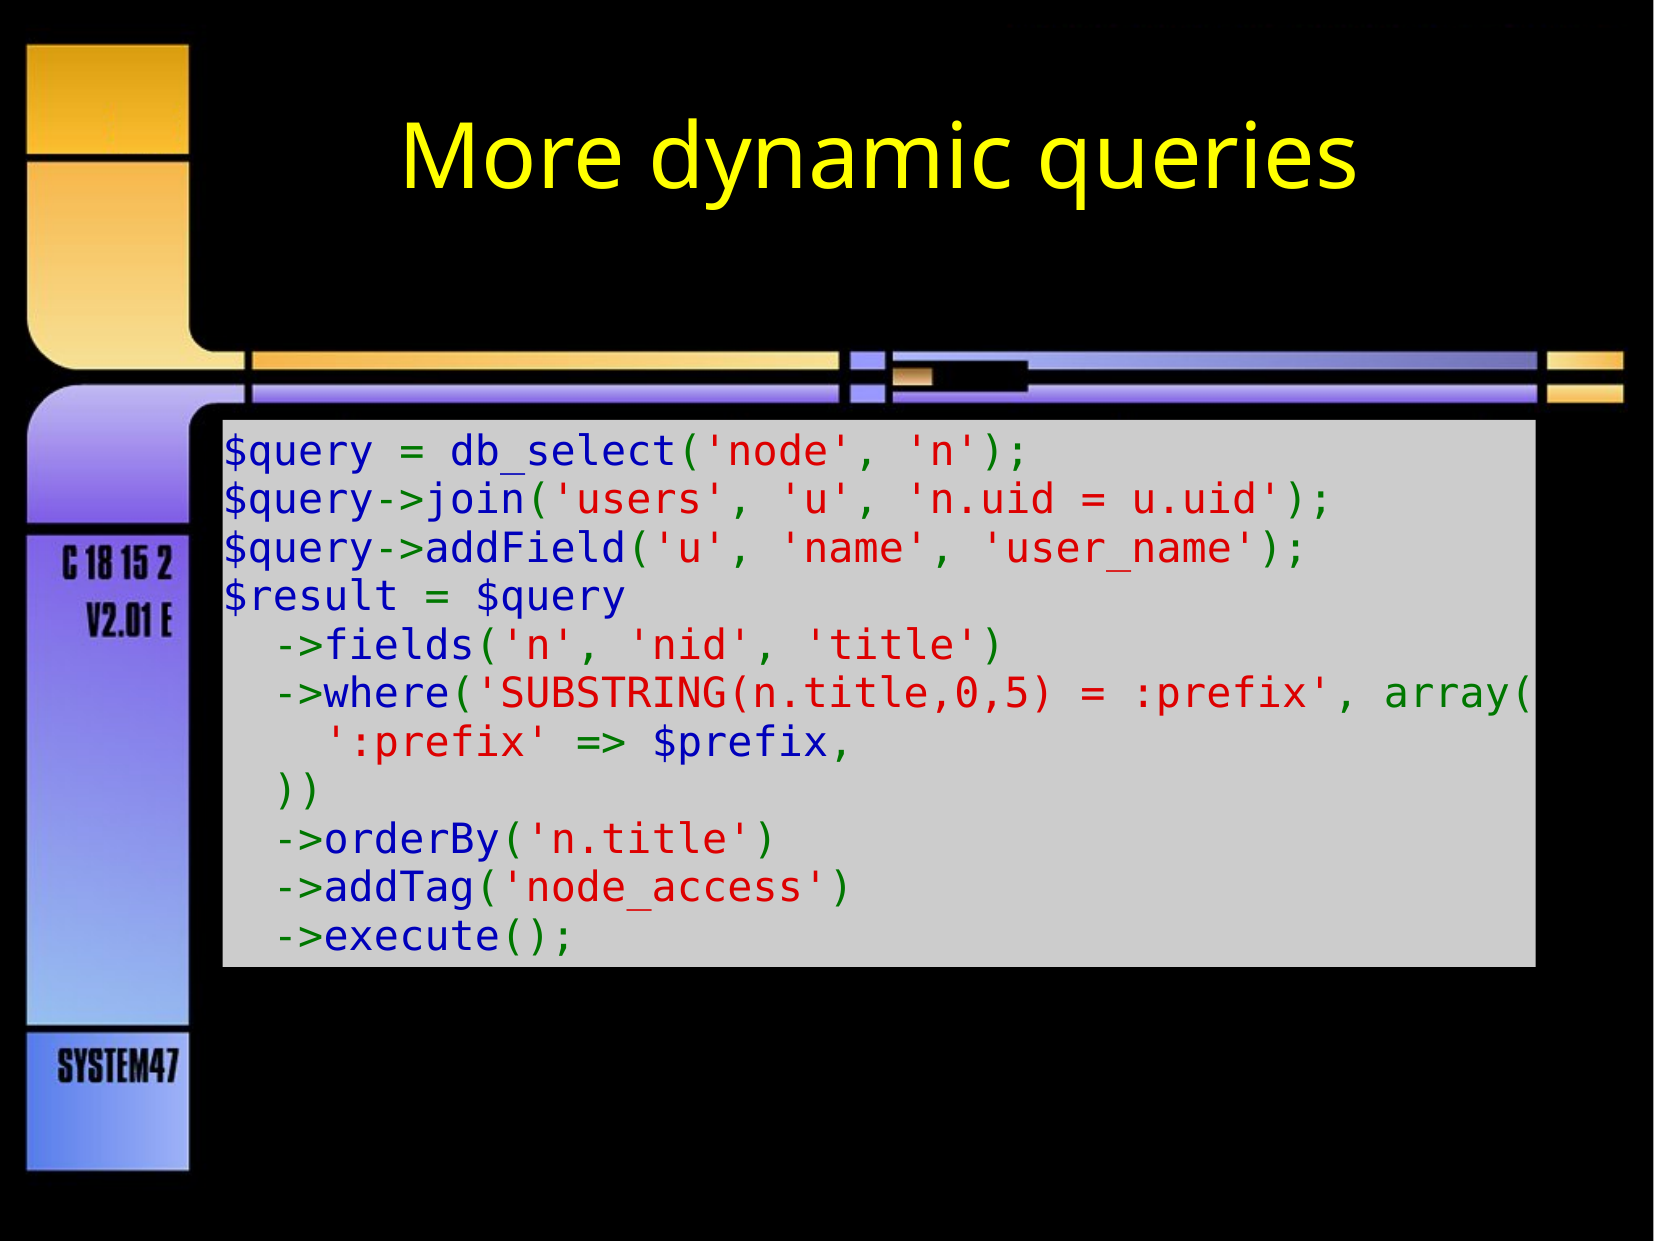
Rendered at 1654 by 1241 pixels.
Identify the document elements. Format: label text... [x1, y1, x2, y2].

title More dynamic queries [187, 56, 1571, 250]
picture [0, 0, 1654, 1241]
subtitle $query = db_select('node', 'n'); $query->join('users', 'u', 'n.uid = u.uid'); $query->addField('u', 'name', 'user_name'); $result = $query ->fields('n', 'nid', 'title') ->where('SUBSTRING(n.title,0,5) = :prefix', array( ':prefix' => $prefix, )) ->orderBy('n.title') ->addTag('node_access') ->execute(); [222, 419, 1536, 967]
